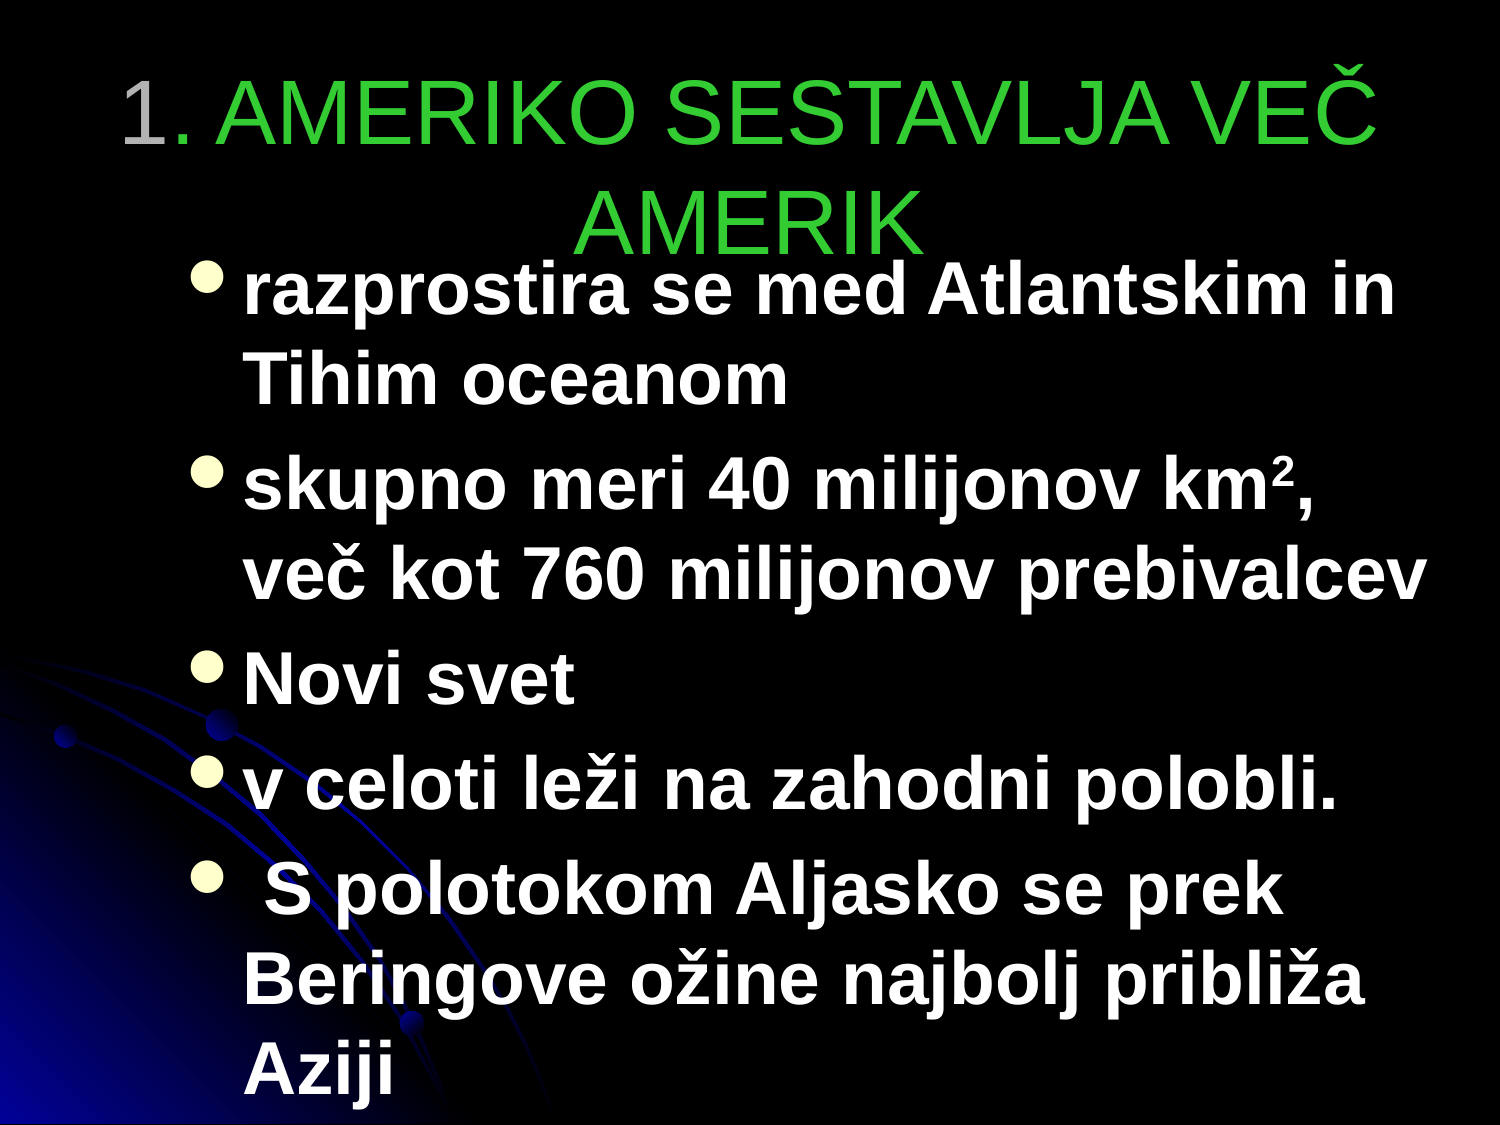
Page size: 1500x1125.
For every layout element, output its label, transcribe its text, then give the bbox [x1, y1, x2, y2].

list razprostira se med Atlantskim in Tihim oceanom skupno meri 40 milijonov km2, več kot 760 milijonov prebivalcev Novi svet v celoti leži na zahodni polobli. S polotokom Aljasko se prek Beringove ožine najbolj približa Aziji [171, 231, 1447, 907]
title 1. AMERIKO SESTAVLJA VEČ AMERIK [75, 45, 1425, 233]
